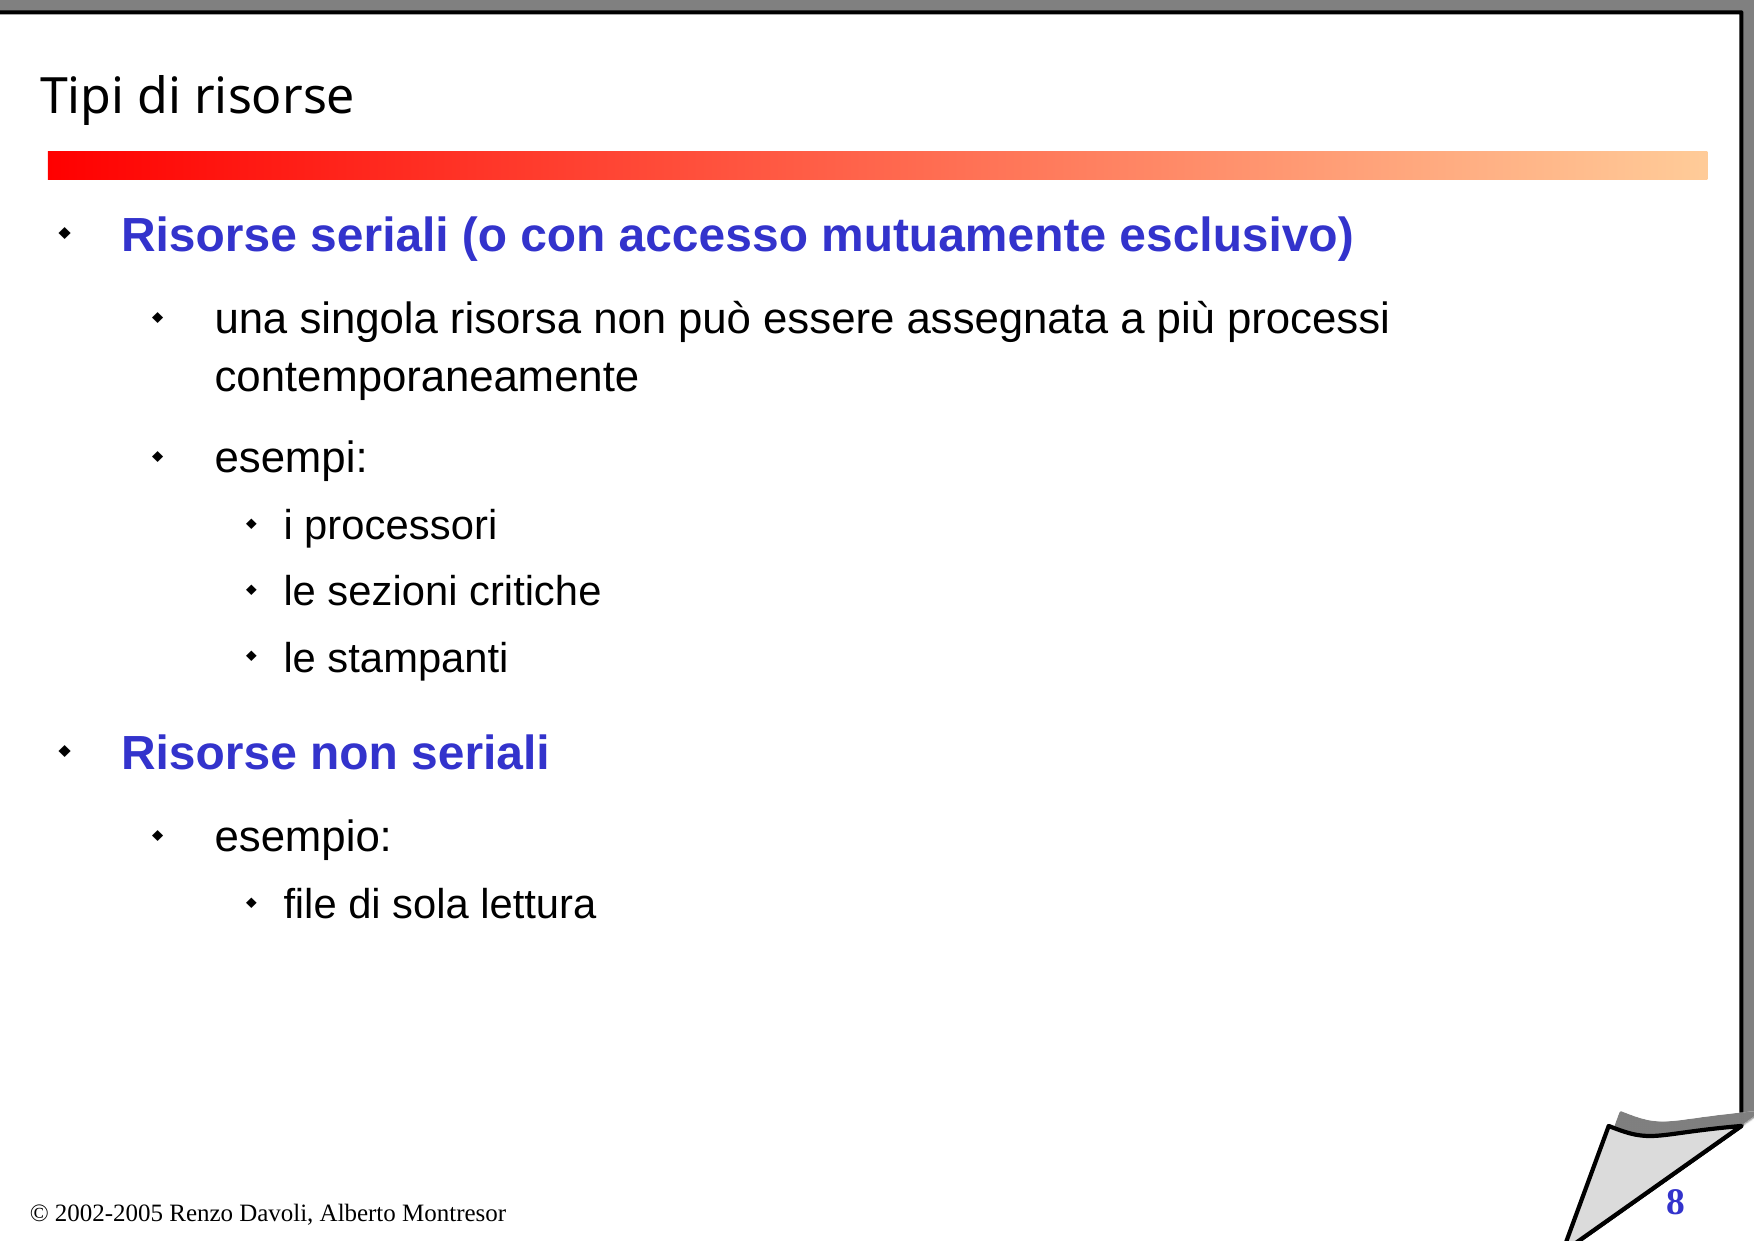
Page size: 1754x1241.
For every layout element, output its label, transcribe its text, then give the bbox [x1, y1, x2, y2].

text_box q [750, 152, 754, 179]
list Risorse seriali (o con accesso mutuamente esclusivo) una singola risorsa non può essere assegnata a più processi contemporaneamente esempi: i processori le sezioni critiche le stampanti Risorse non seriali esempio: file di sola lettura [58, 206, 1696, 1002]
title Tipi di risorse [40, 49, 1714, 144]
